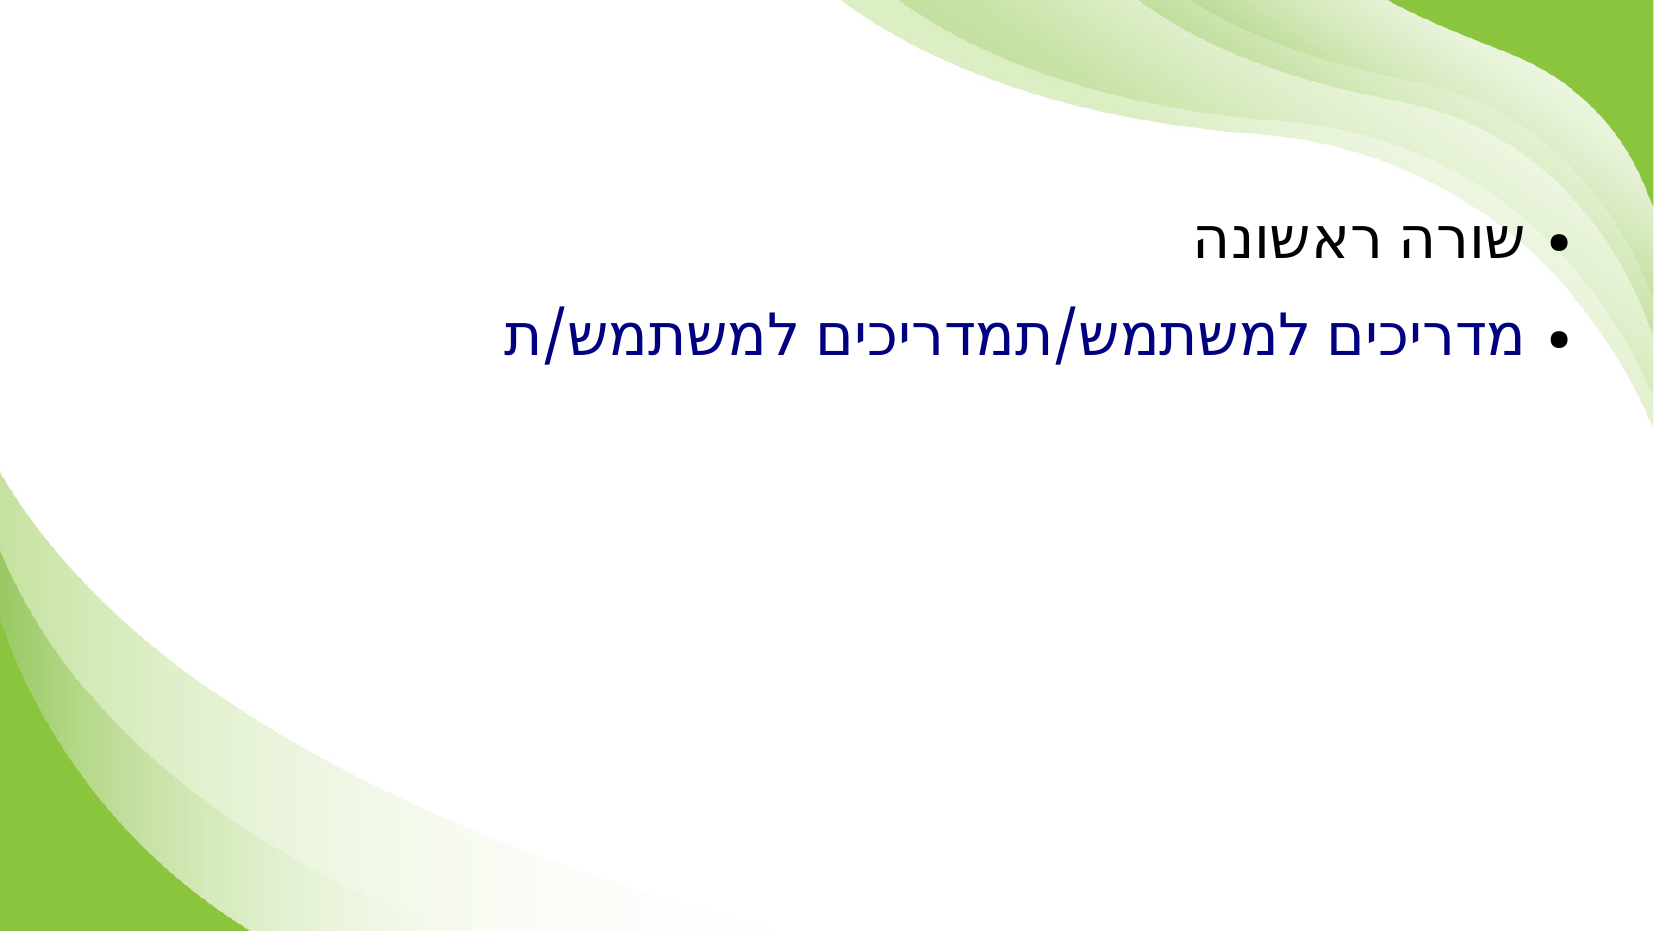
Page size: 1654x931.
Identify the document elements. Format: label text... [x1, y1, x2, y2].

list שורה ראשונה מדריכים למשתמש/תמדריכים למשתמש/ת [59, 206, 1571, 886]
picture [0, 0, 1654, 931]
